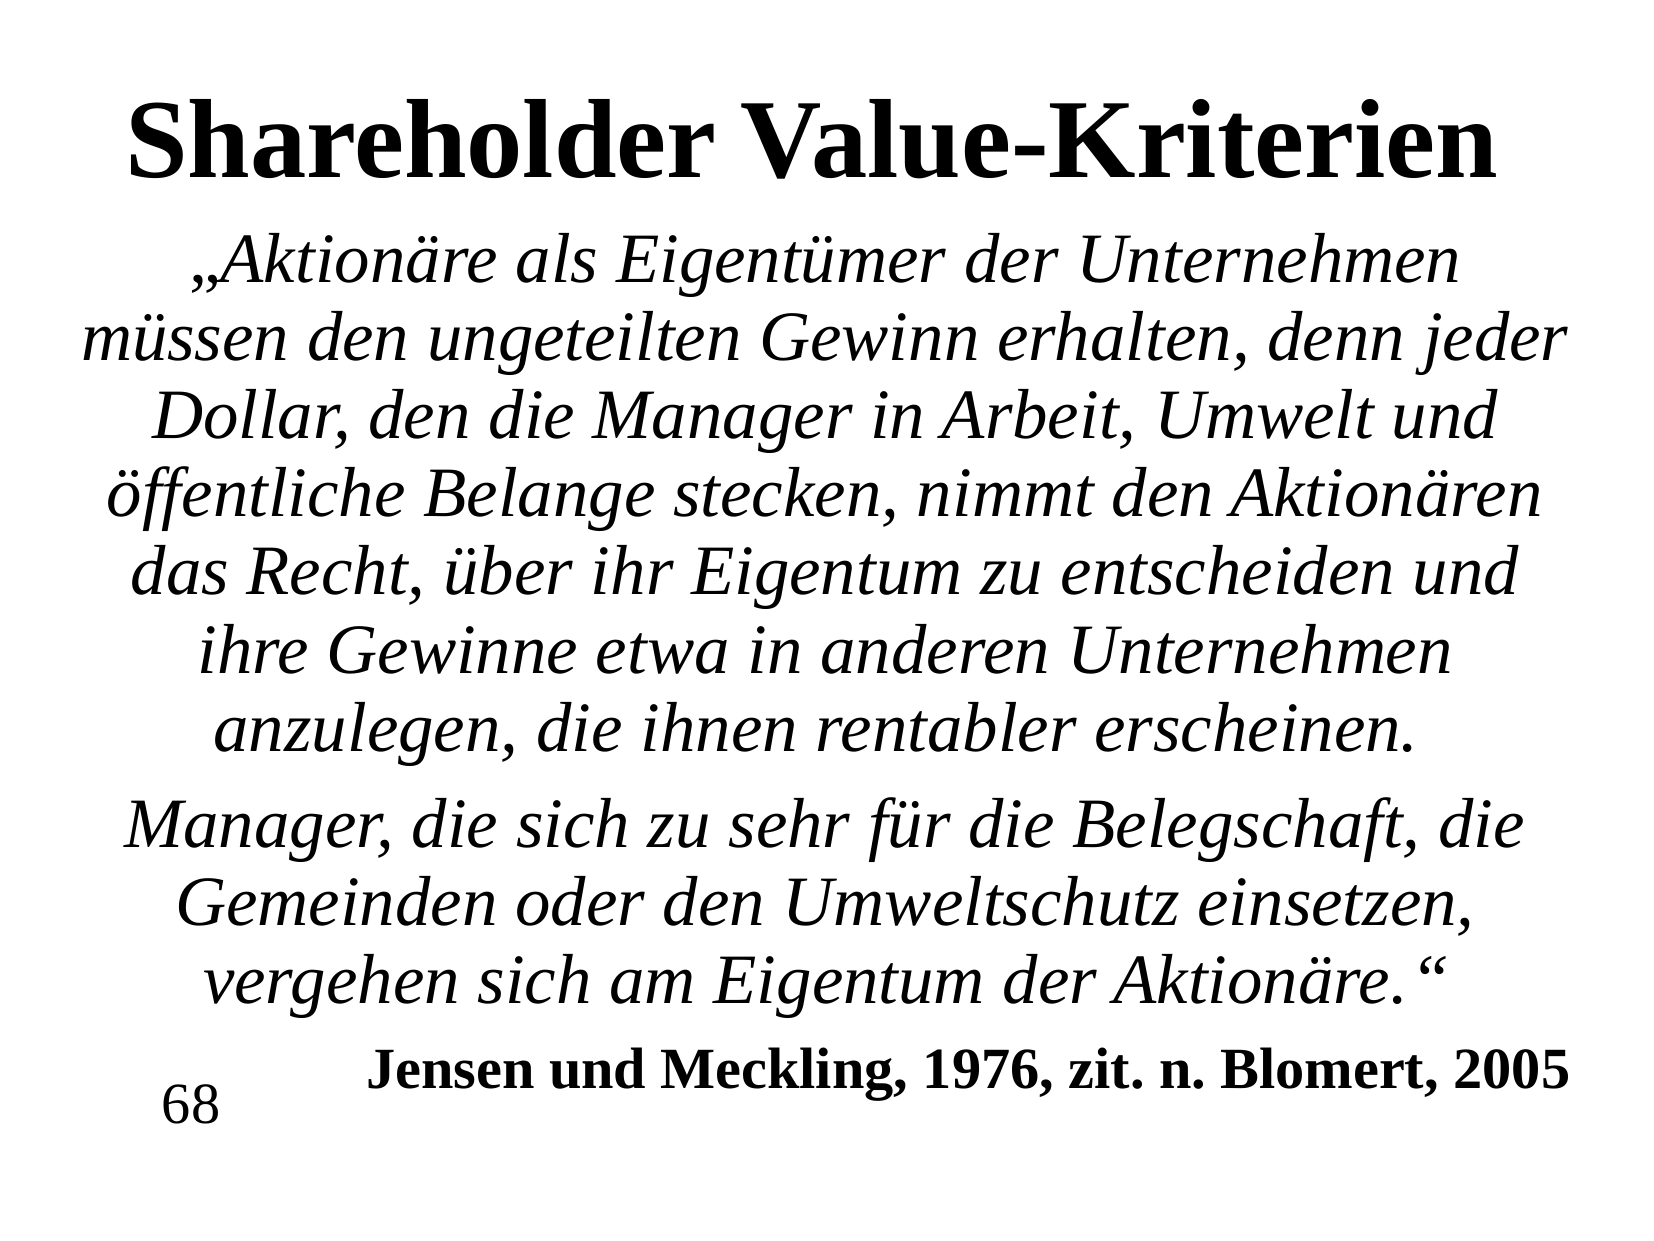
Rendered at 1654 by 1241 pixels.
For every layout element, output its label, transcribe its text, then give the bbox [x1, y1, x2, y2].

text_box Shareholder Value-Kriterien „Aktionäre als Eigentümer der Unternehmen müssen den ungeteilten Gewinn erhalten, denn jeder Dollar, den die Manager in Arbeit, Umwelt und öffentliche Belange stecken, nimmt den Aktionären das Recht, über ihr Eigentum zu entscheiden und ihre Gewinne etwa in anderen Unternehmen anzulegen, die ihnen rentabler erscheinen. Manager, die sich zu sehr für die Belegschaft, die Gemeinden oder den Umweltschutz einsetzen, vergehen sich am Eigentum der Aktionäre.“ Jensen und Meckling, 1976, zit. n. Blomert, 2005 [66, 69, 1596, 1115]
text_box <Foliennummer> [0, 1064, 411, 1145]
